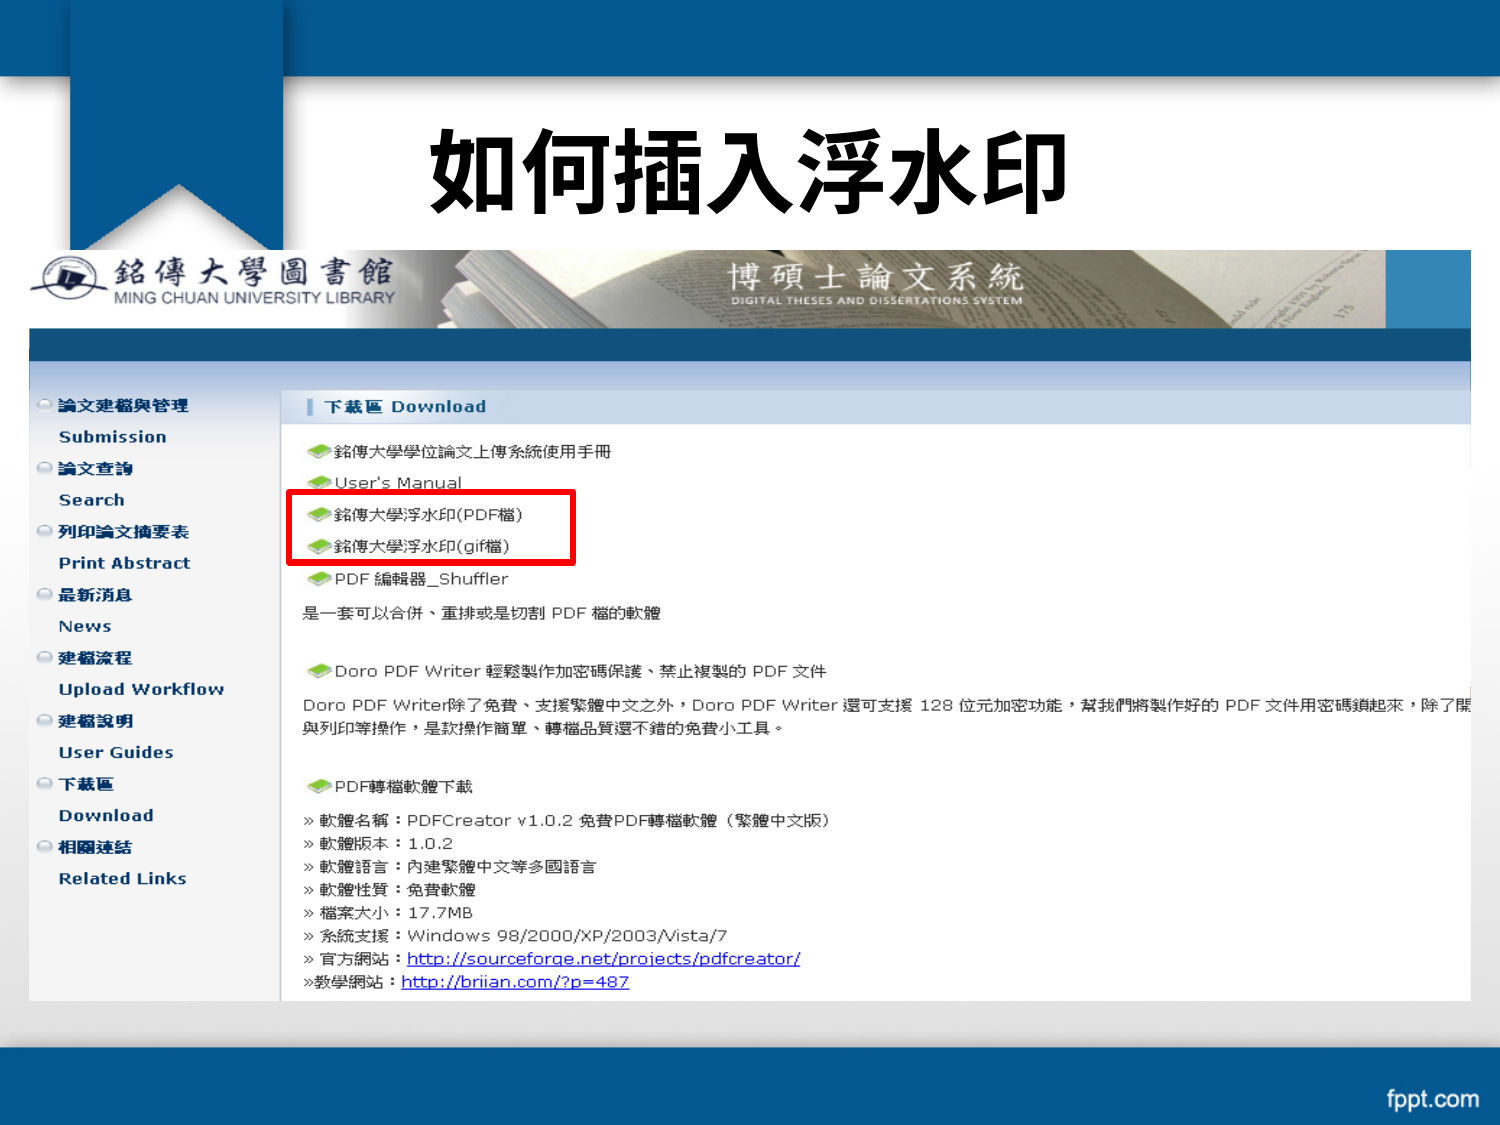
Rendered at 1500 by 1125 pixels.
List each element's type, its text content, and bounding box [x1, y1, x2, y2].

picture [29, 250, 1471, 1001]
title 如何插入浮水印 [75, 45, 1426, 233]
